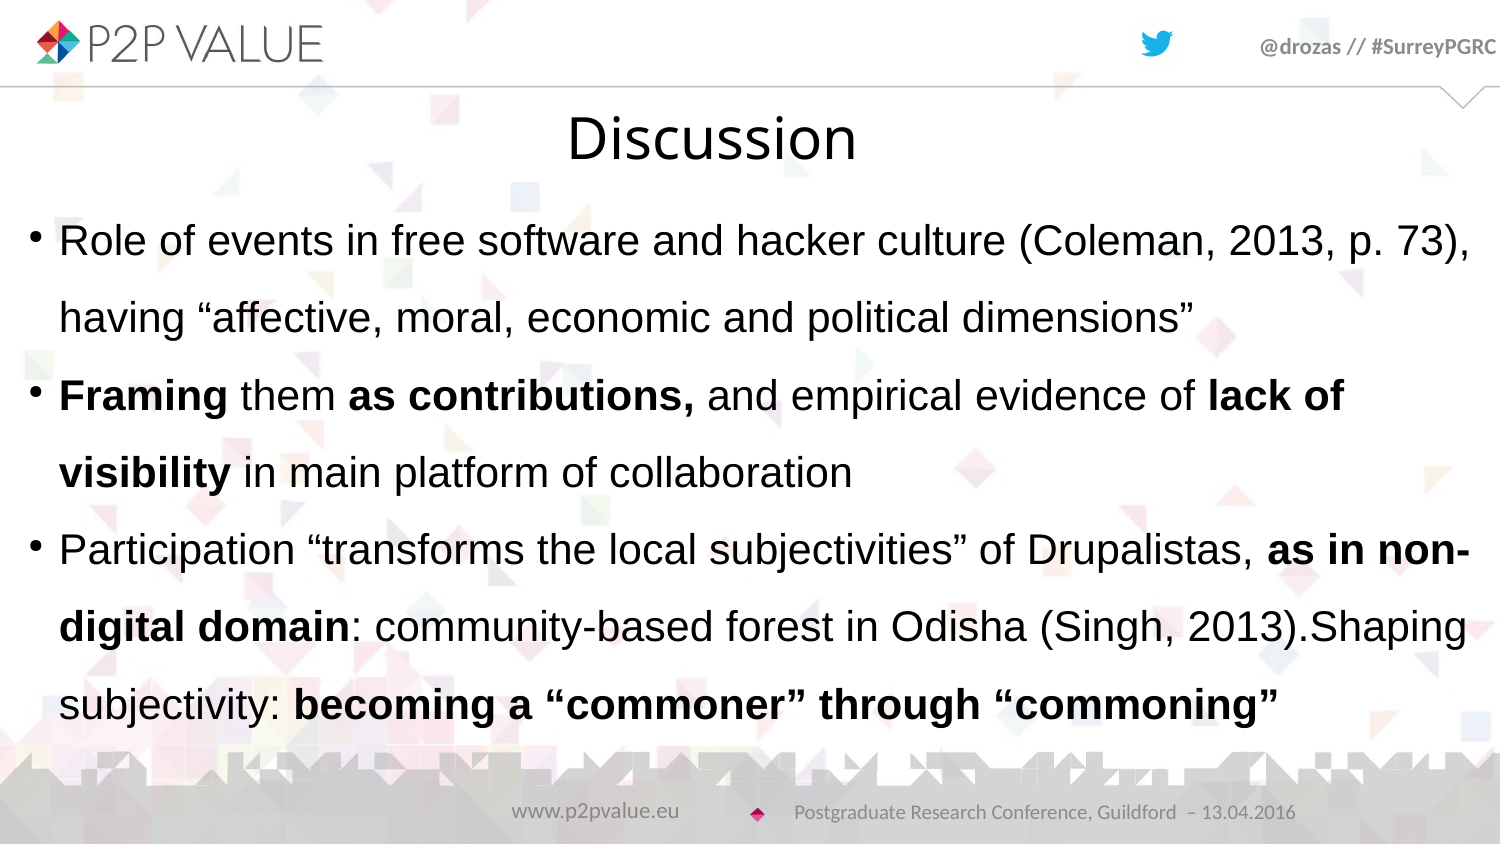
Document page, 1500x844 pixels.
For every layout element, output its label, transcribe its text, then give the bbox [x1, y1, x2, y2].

subtitle Role of events in free software and hacker culture (Coleman, 2013, p. 73), having “affective, moral, economic and political dimensions” Framing them as contributions, and empirical evidence of lack of visibility in main platform of collaboration Participation “transforms the local subjectivities” of Drupalistas, as in non-digital domain: community-based forest in Odisha (Singh, 2013).Shaping subjectivity: becoming a “commoner” through “commoning” [15, 180, 1496, 751]
text_box Postgraduate Research Conference, Guildford – 13.04.2016 [780, 788, 1474, 834]
picture [0, 0, 1500, 844]
title Discussion [60, 92, 1366, 180]
text_box @drozas // #SurreyPGRC [1155, 15, 1500, 76]
text_box www.p2pvalue.eu [505, 789, 724, 829]
